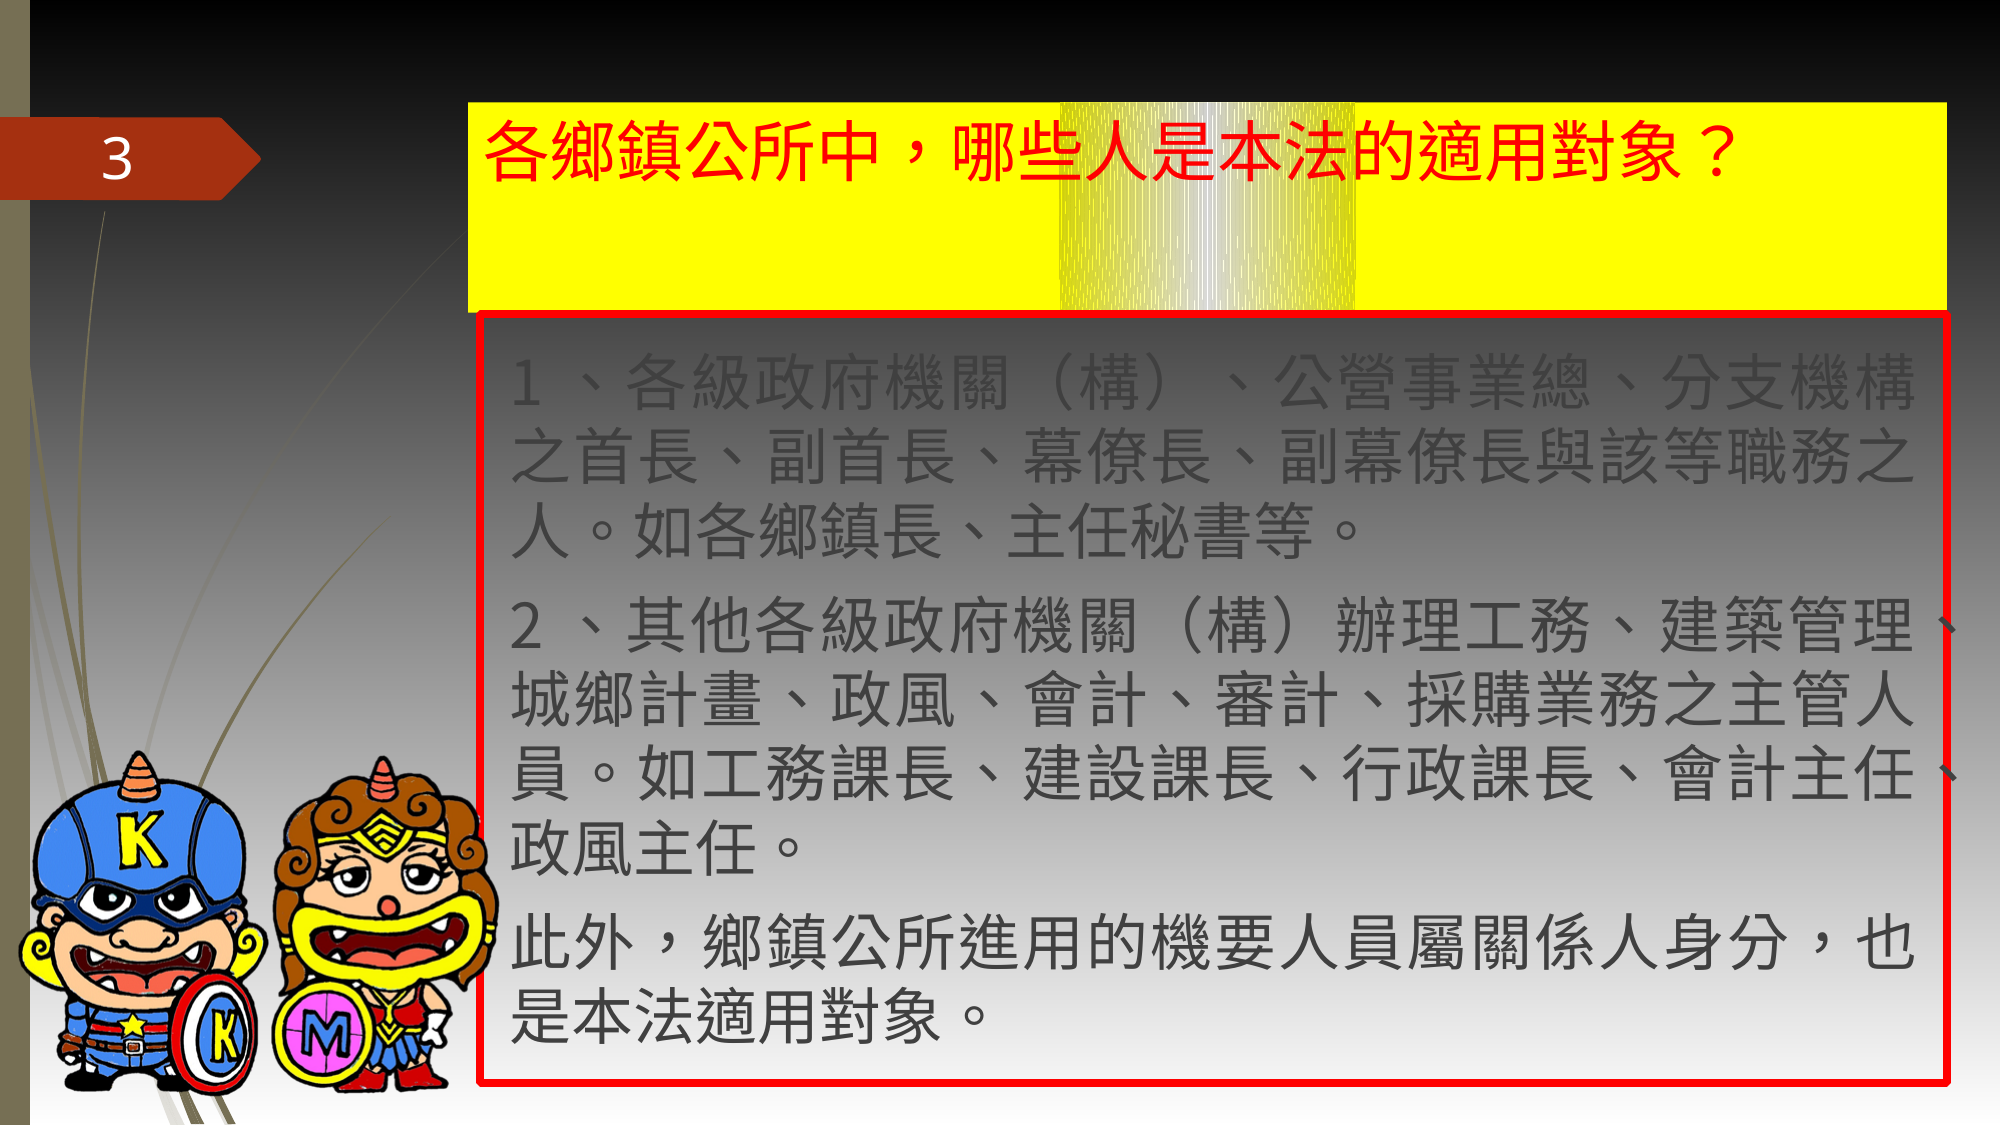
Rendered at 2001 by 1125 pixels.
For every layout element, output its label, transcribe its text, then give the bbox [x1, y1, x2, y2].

title 各鄉鎮公所中，哪些人是本法的適用對象？ [468, 102, 1947, 313]
list 1、各級政府機關（構）、公營事業總、分支機構之首長、副首長、幕僚長、副幕僚長與該等職務之人。如各鄉鎮長、主任秘書等。 2、其他各級政府機關（構）辦理工務、建築管理、城鄉計畫、政風、會計、審計、採購業務之主管人員。如工務課長、建設課長、行政課長、會計主任、政風主任。 此外，鄉鎮公所進用的機要人員屬關係人身分，也是本法適用對象。 [480, 313, 1947, 1084]
text_box 3 [86, 114, 199, 199]
picture [0, 745, 510, 1101]
